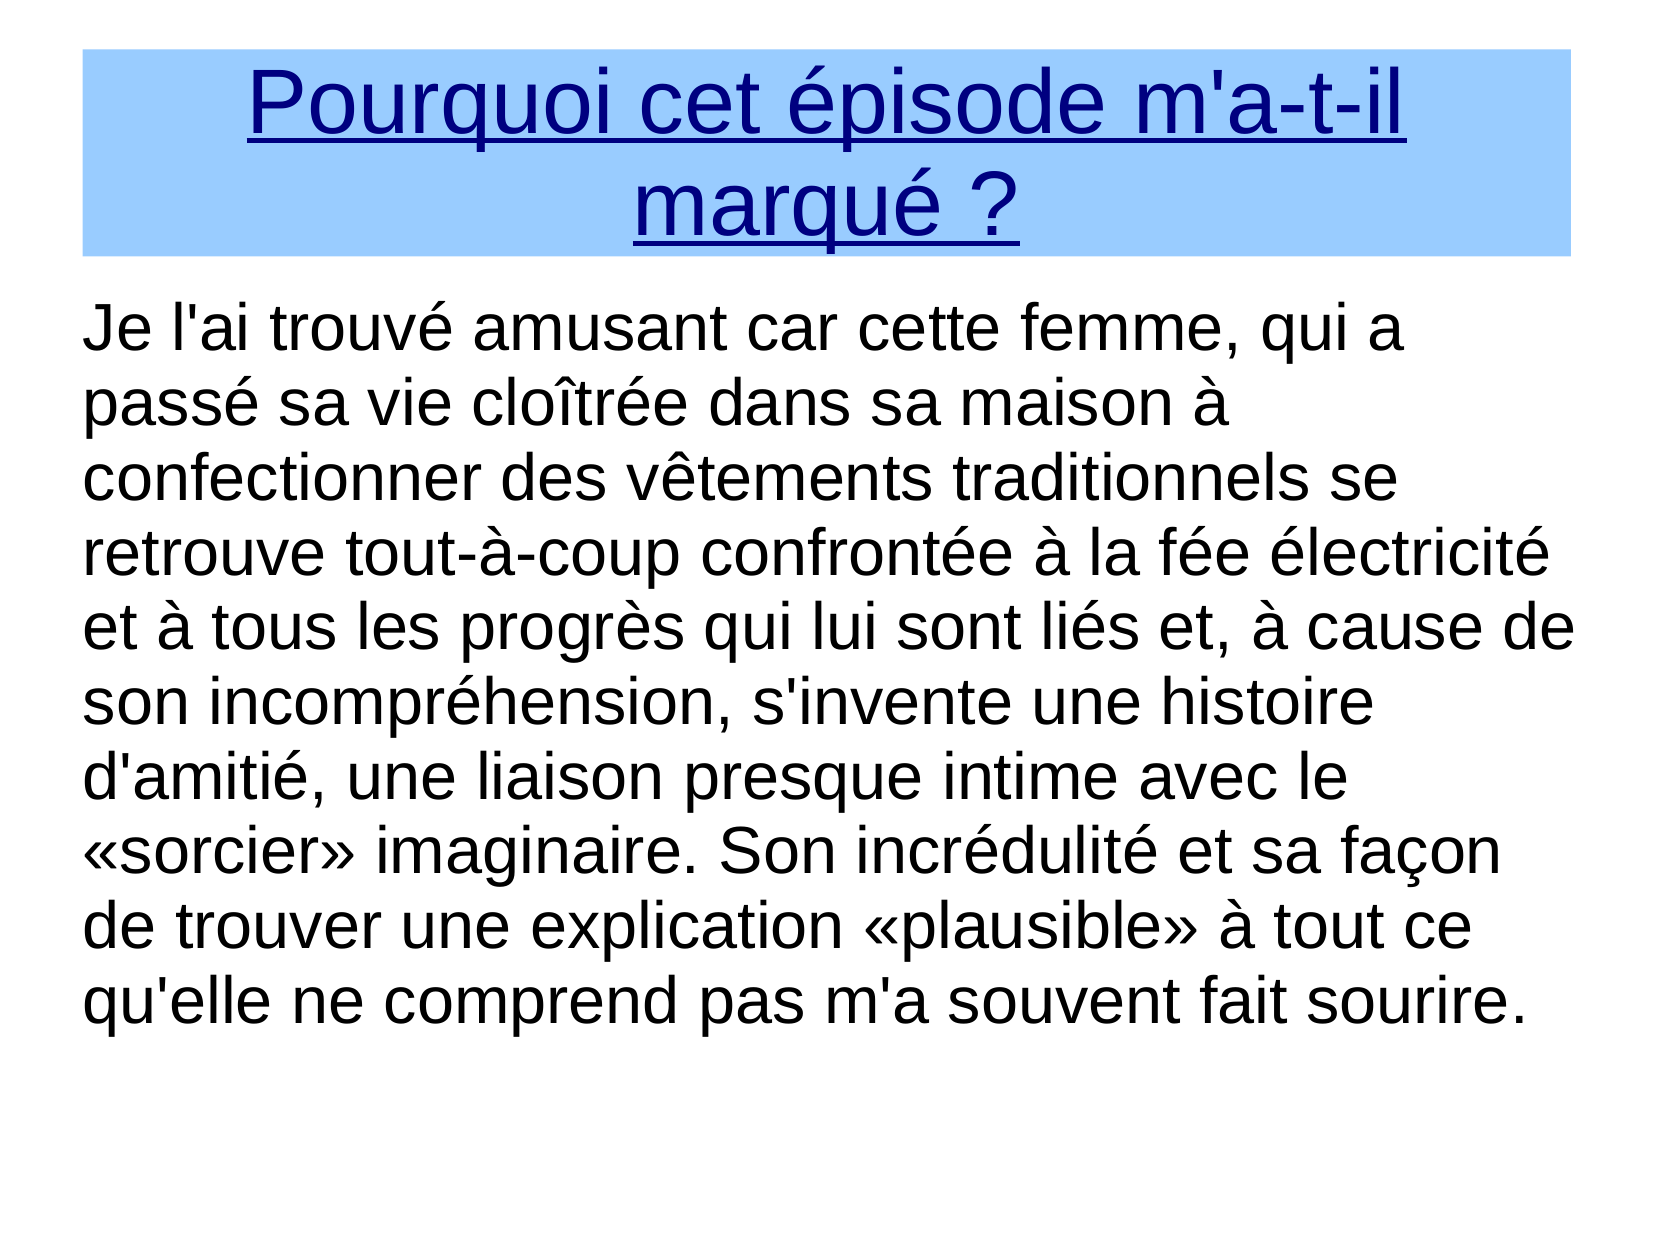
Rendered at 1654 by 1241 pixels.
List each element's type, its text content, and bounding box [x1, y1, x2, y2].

title Pourquoi cet épisode m'a-t-il marqué ? [82, 49, 1571, 257]
list Je l'ai trouvé amusant car cette femme, qui a passé sa vie cloîtrée dans sa maison à confectionner des vêtements traditionnels se retrouve tout-à-coup confrontée à la fée électricité et à tous les progrès qui lui sont liés et, à cause de son incompréhension, s'invente une histoire d'amitié, une liaison presque intime avec le «sorcier» imaginaire. Son incrédulité et sa façon de trouver une explication «plausible» à tout ce qu'elle ne comprend pas m'a souvent fait sourire. [82, 290, 1595, 1158]
